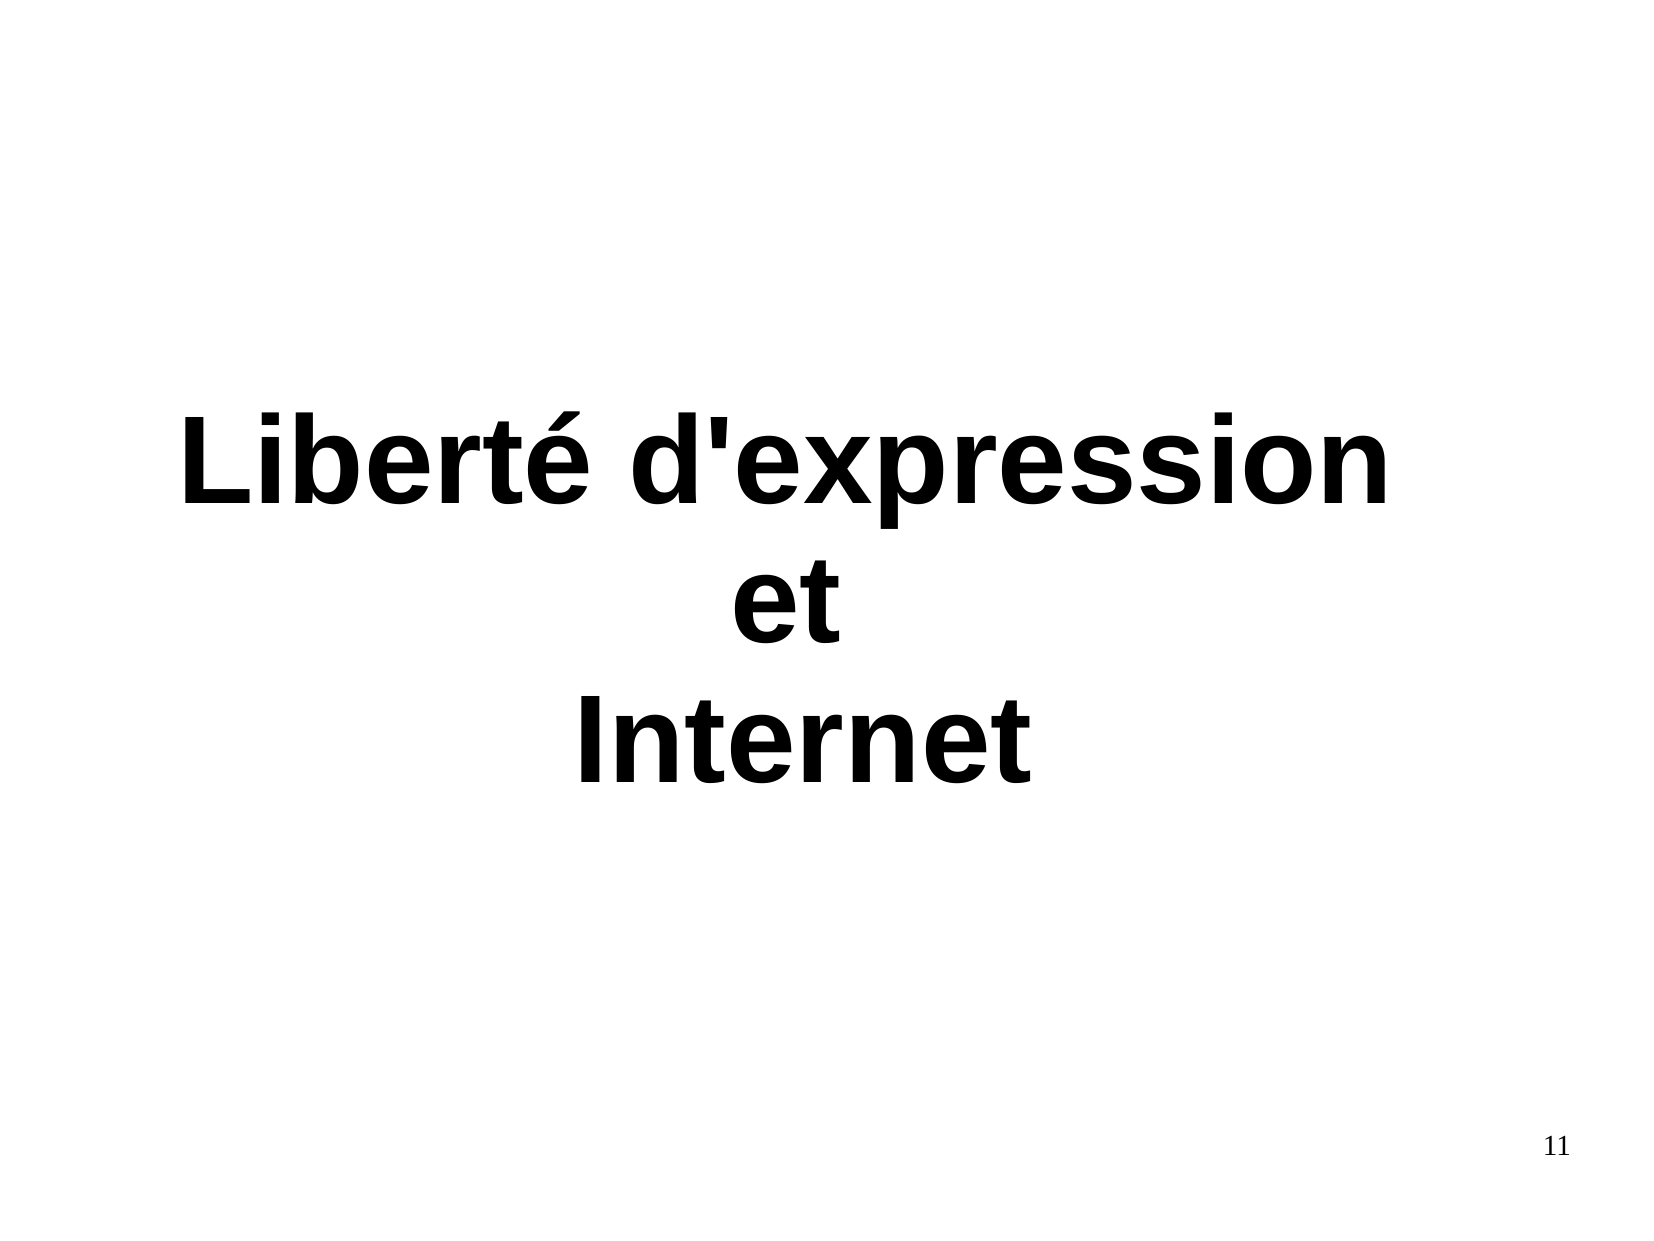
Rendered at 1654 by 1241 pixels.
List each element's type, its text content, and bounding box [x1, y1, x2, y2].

title Liberté d'expression et Internet [59, 389, 1548, 810]
